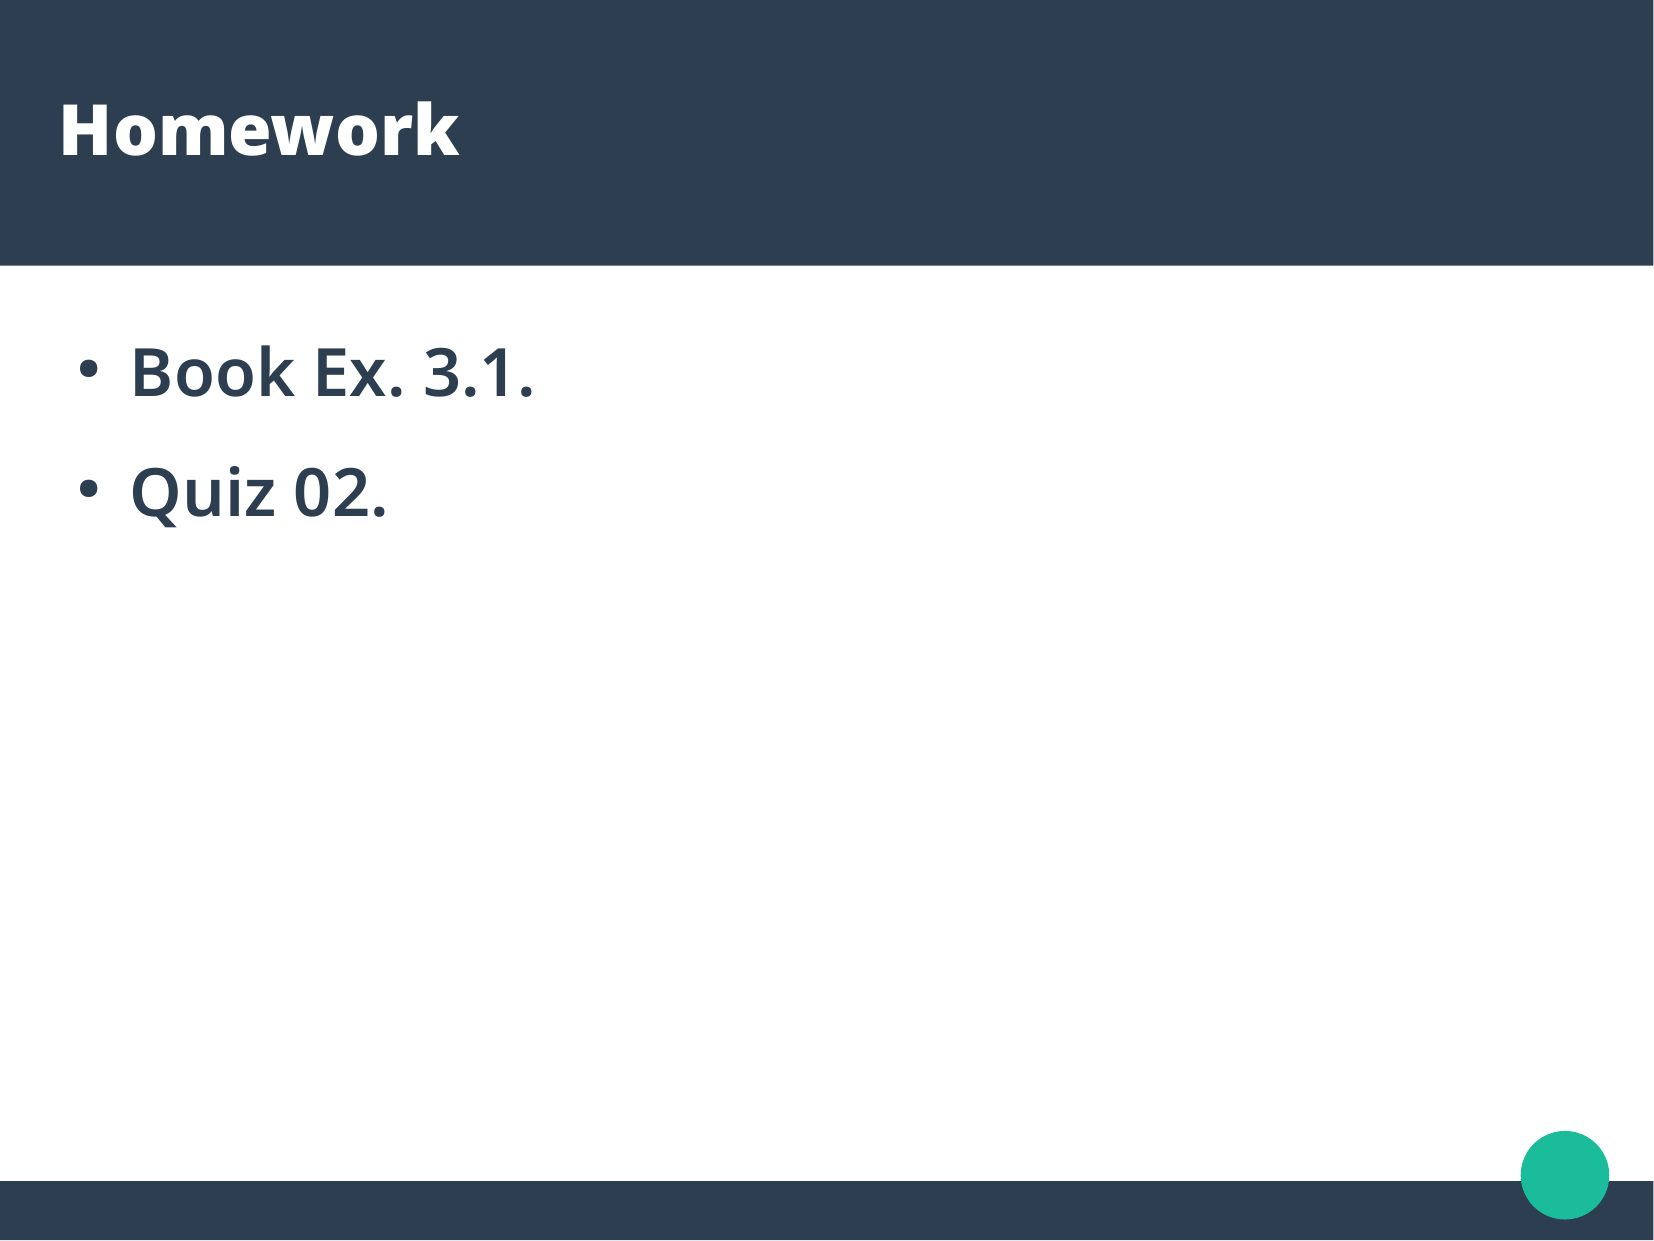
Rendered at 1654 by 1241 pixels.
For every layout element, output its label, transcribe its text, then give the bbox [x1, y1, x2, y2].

title Homework [59, 49, 1595, 207]
list Book Ex. 3.1. Quiz 02. [59, 324, 1595, 1152]
